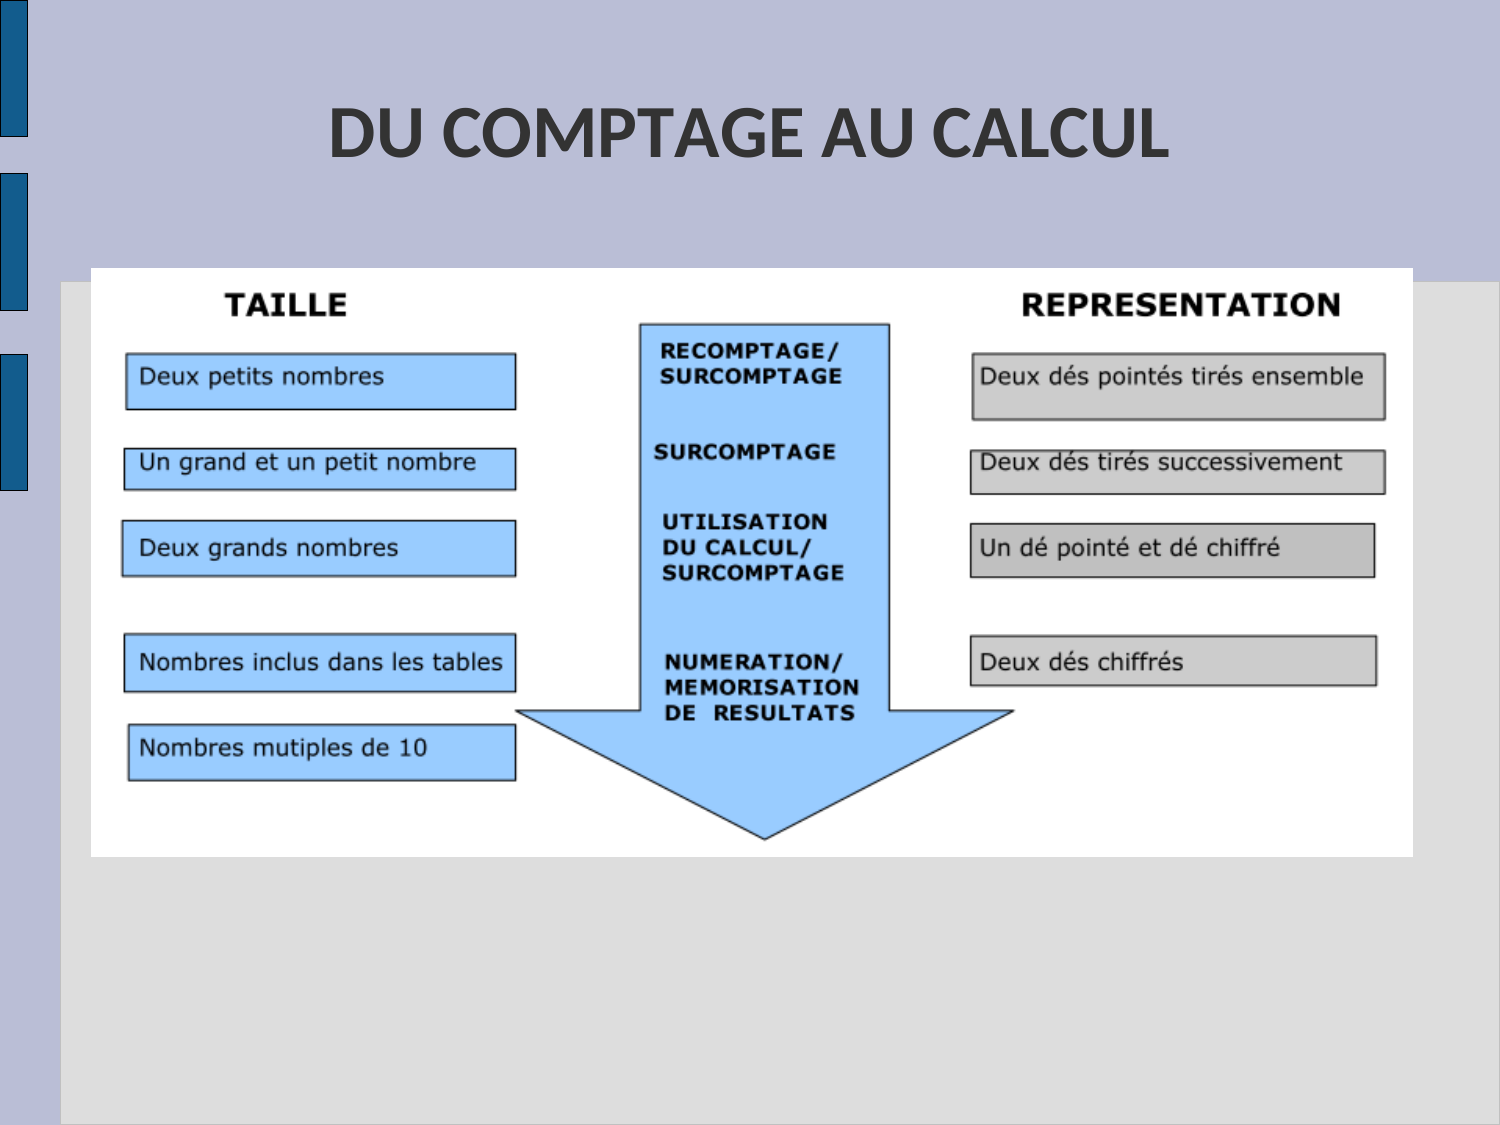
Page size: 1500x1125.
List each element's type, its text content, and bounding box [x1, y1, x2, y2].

title DU COMPTAGE AU CALCUL [75, 52, 1425, 226]
picture [91, 268, 1413, 857]
